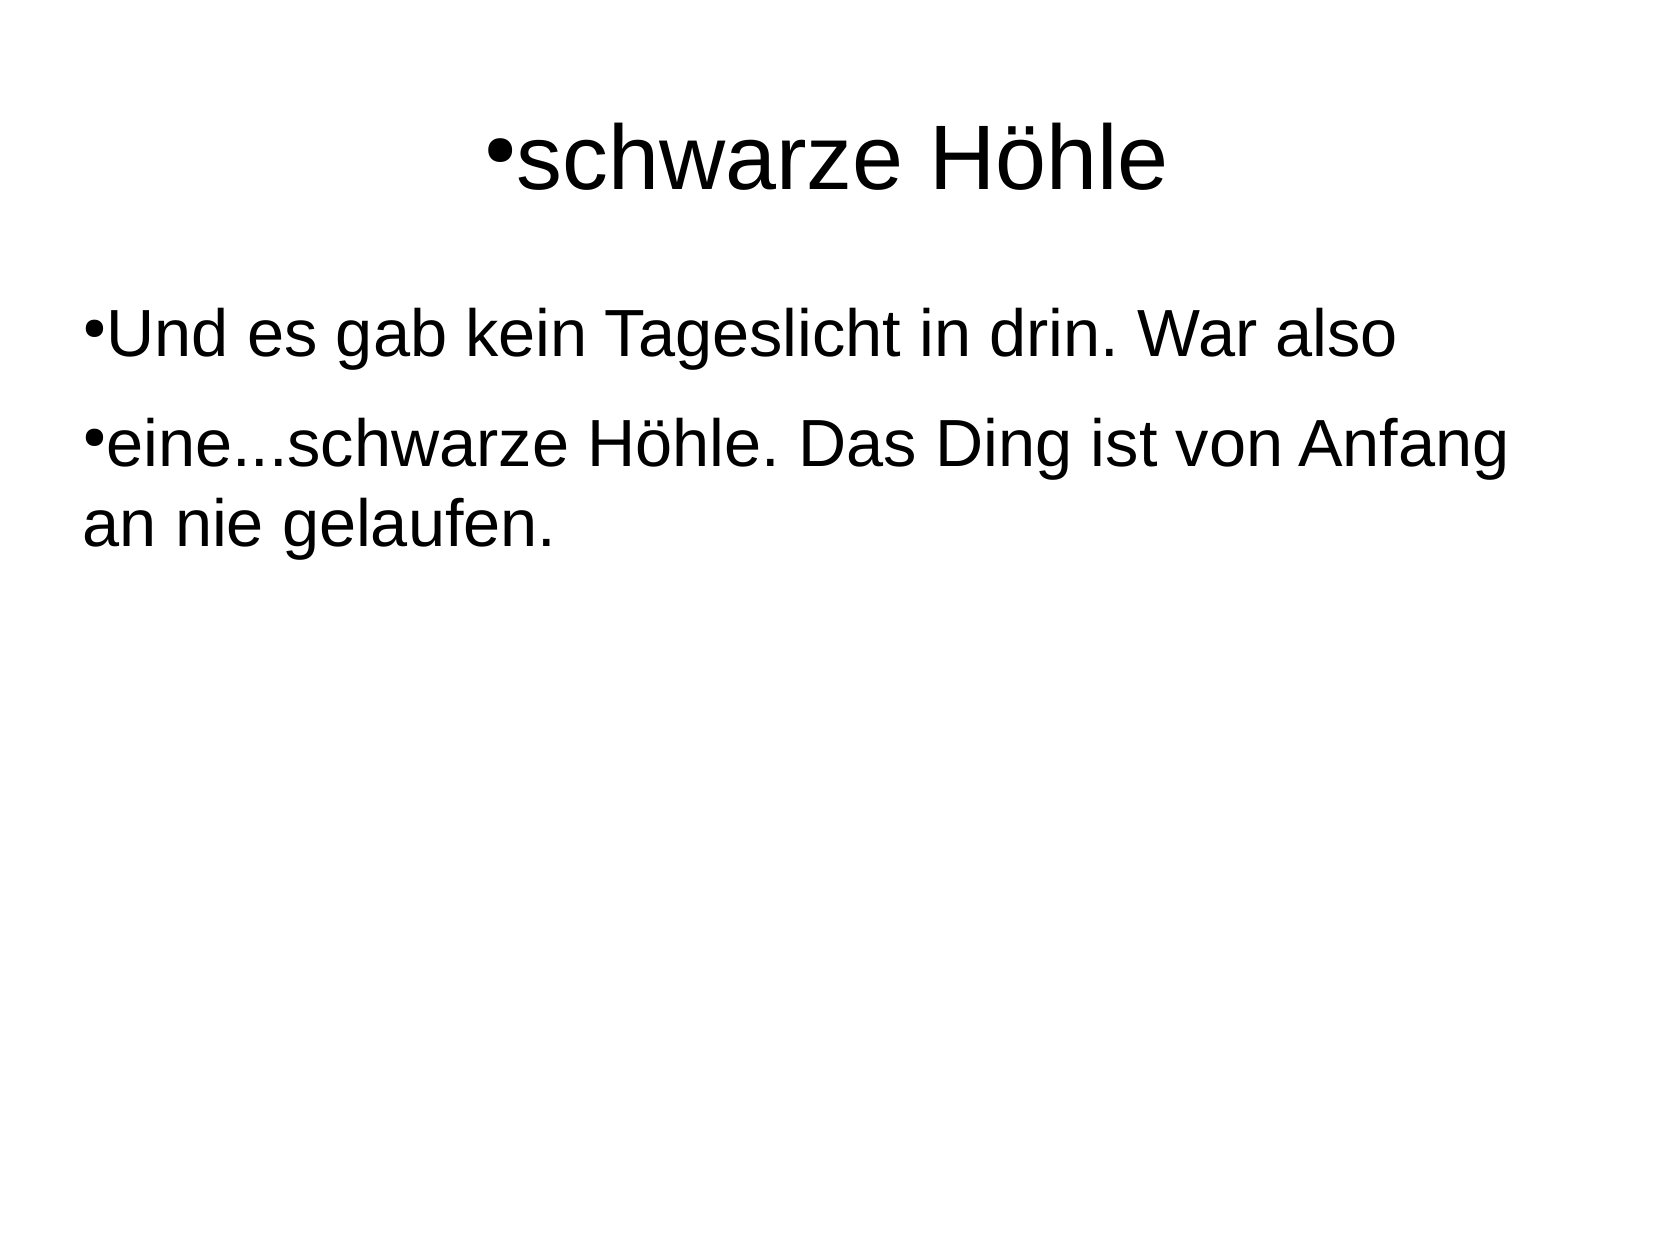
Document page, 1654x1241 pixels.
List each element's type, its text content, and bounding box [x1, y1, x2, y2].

list Und es gab kein Tageslicht in drin. War also eine...schwarze Höhle. Das Ding ist von Anfang an nie gelaufen. [82, 290, 1571, 1010]
title schwarze Höhle [82, 49, 1571, 257]
